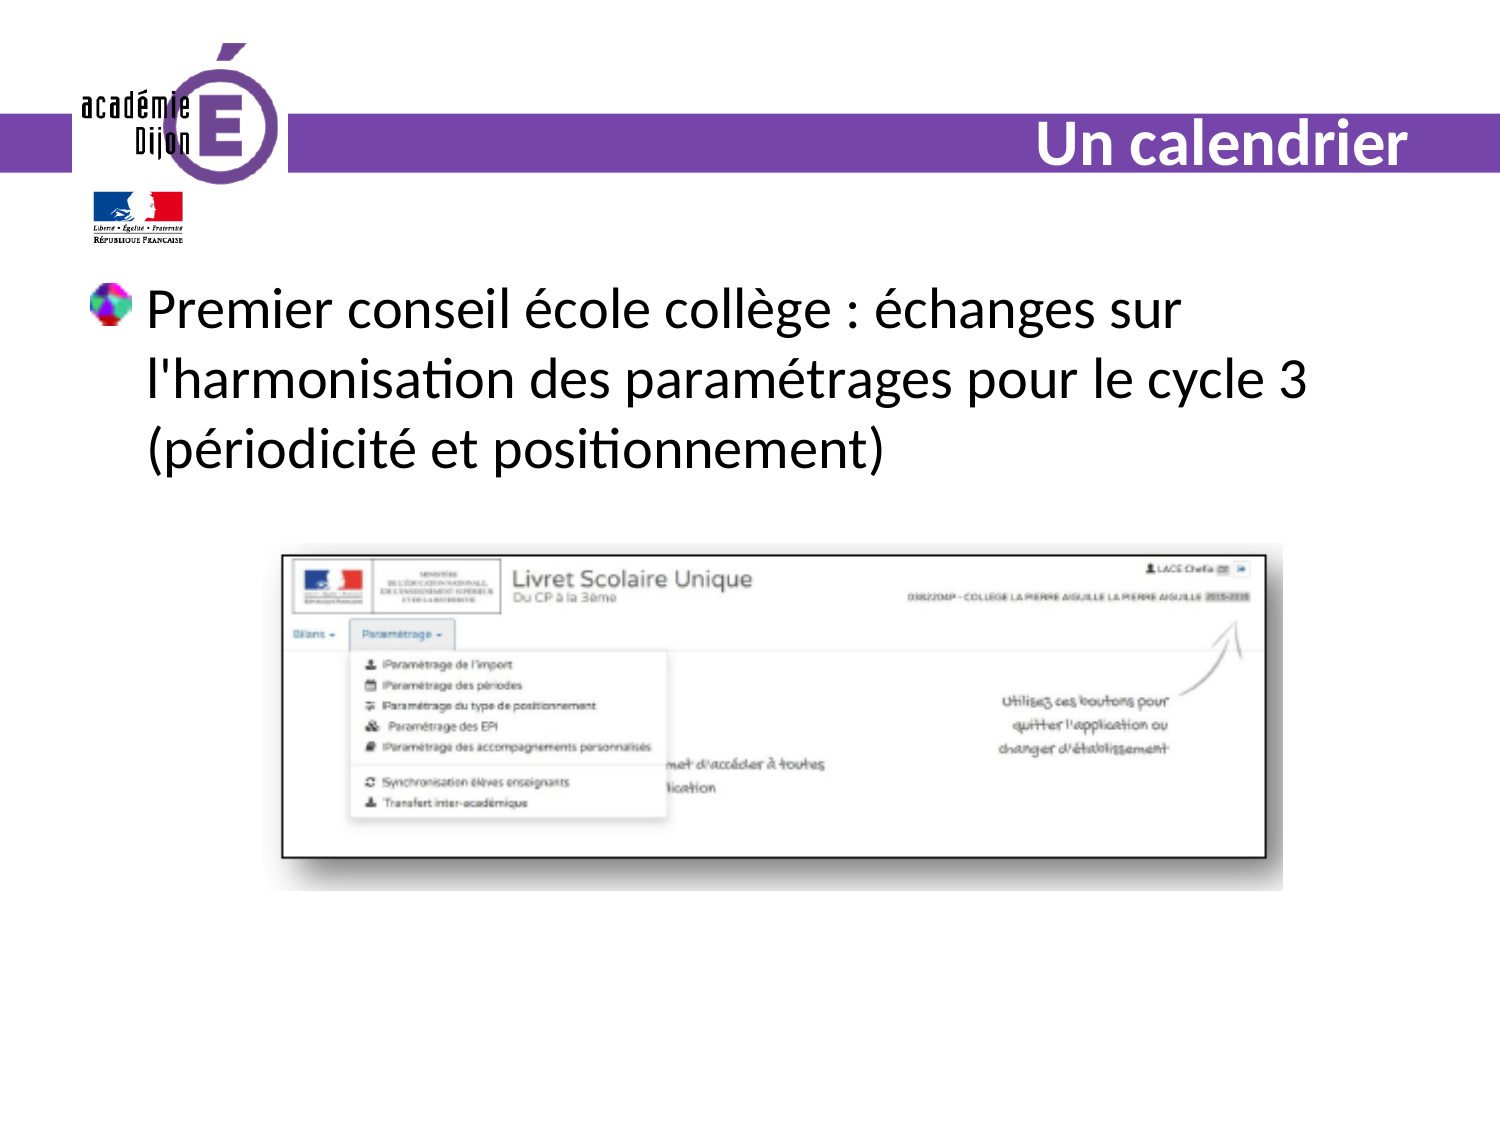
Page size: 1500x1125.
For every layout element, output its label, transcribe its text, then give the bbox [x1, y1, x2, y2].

text_box Un calendrier [360, 45, 1426, 233]
picture [90, 283, 132, 326]
text_box Premier conseil école collège : échanges sur l'harmonisation des paramétrages pour le cycle 3 (périodicité et positionnement) [75, 262, 1426, 1005]
picture [82, 43, 278, 243]
picture [262, 543, 1283, 891]
